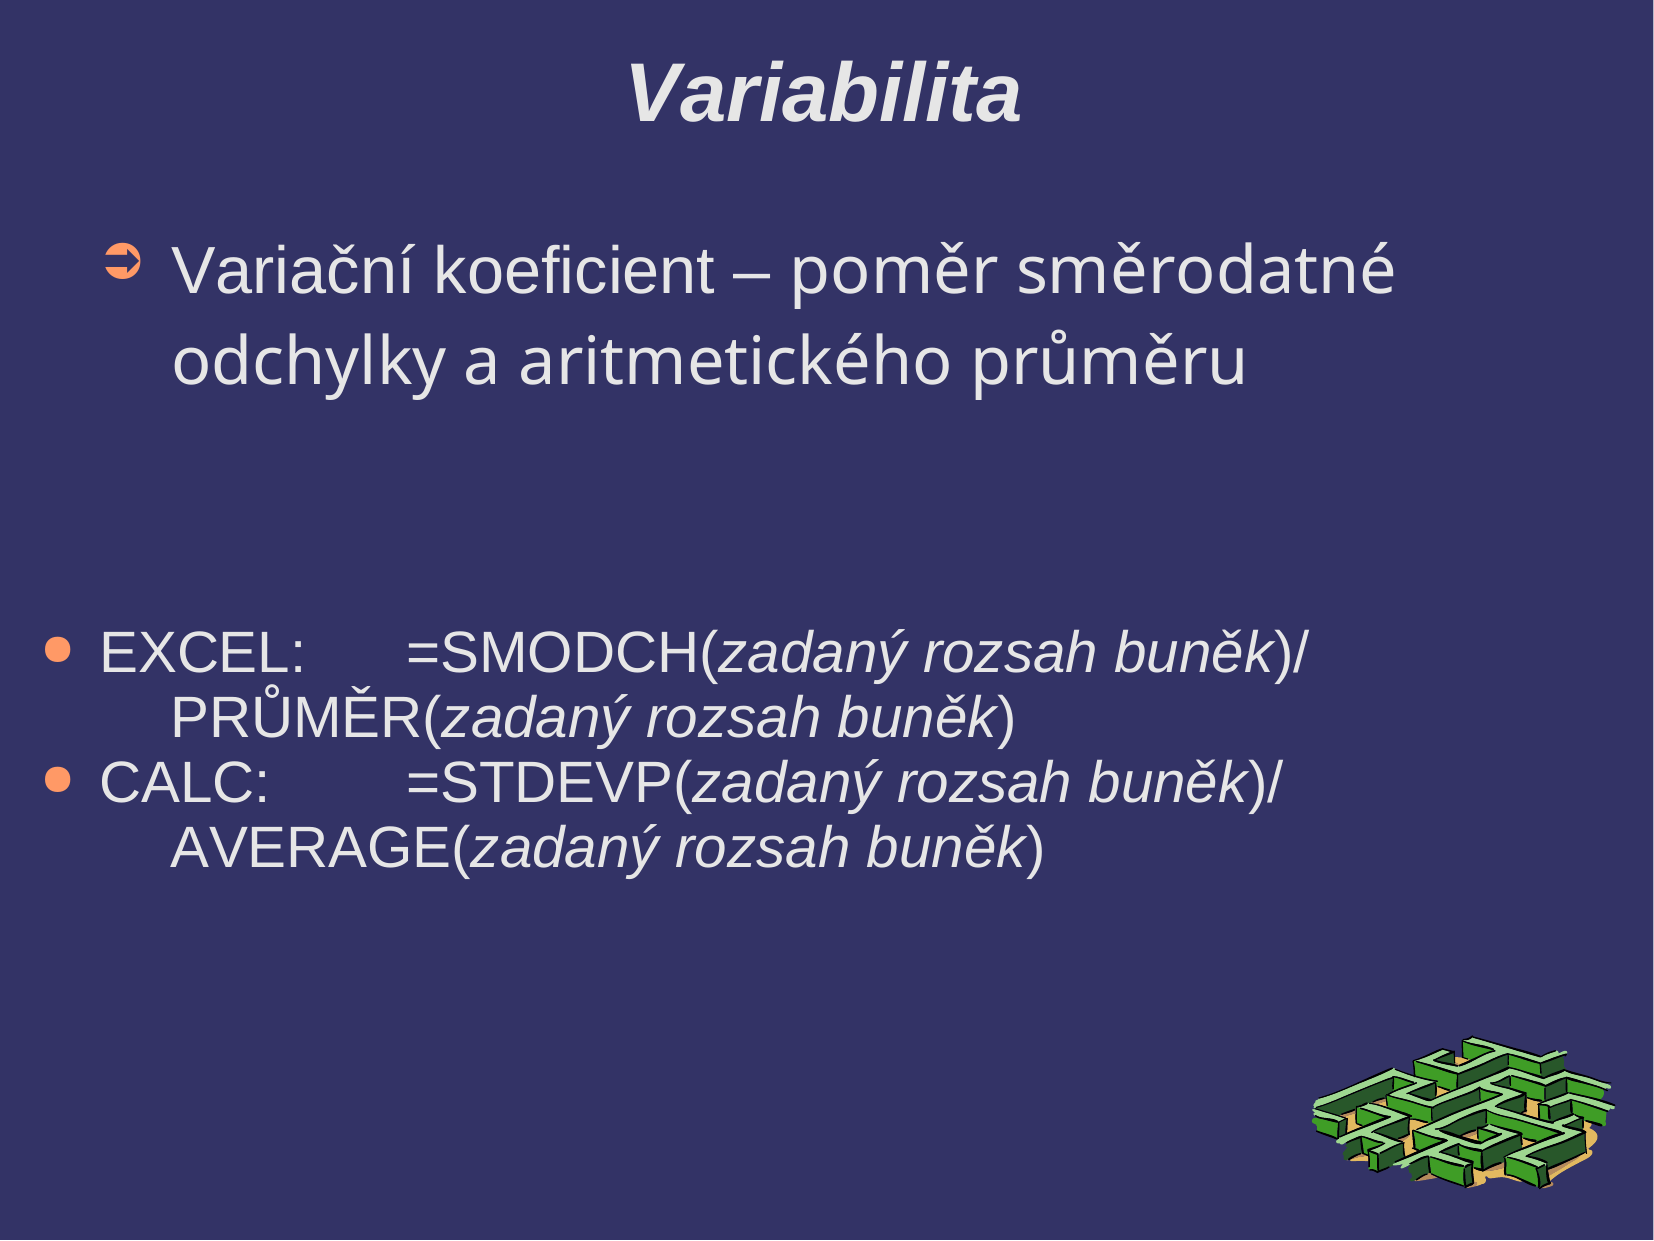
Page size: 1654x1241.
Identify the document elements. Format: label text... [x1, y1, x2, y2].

list Variační koeficient – poměr směrodatné odchylky a aritmetického průměru [88, 222, 1480, 502]
title Variabilita [118, 0, 1531, 187]
list EXCEL: =SMODCH(zadaný rozsah buněk)/PRŮMĚR(zadaný rozsah buněk) CALC: =STDEVP(zadaný rozsah buněk)/AVERAGE(zadaný rozsah buněk) [40, 620, 1635, 938]
